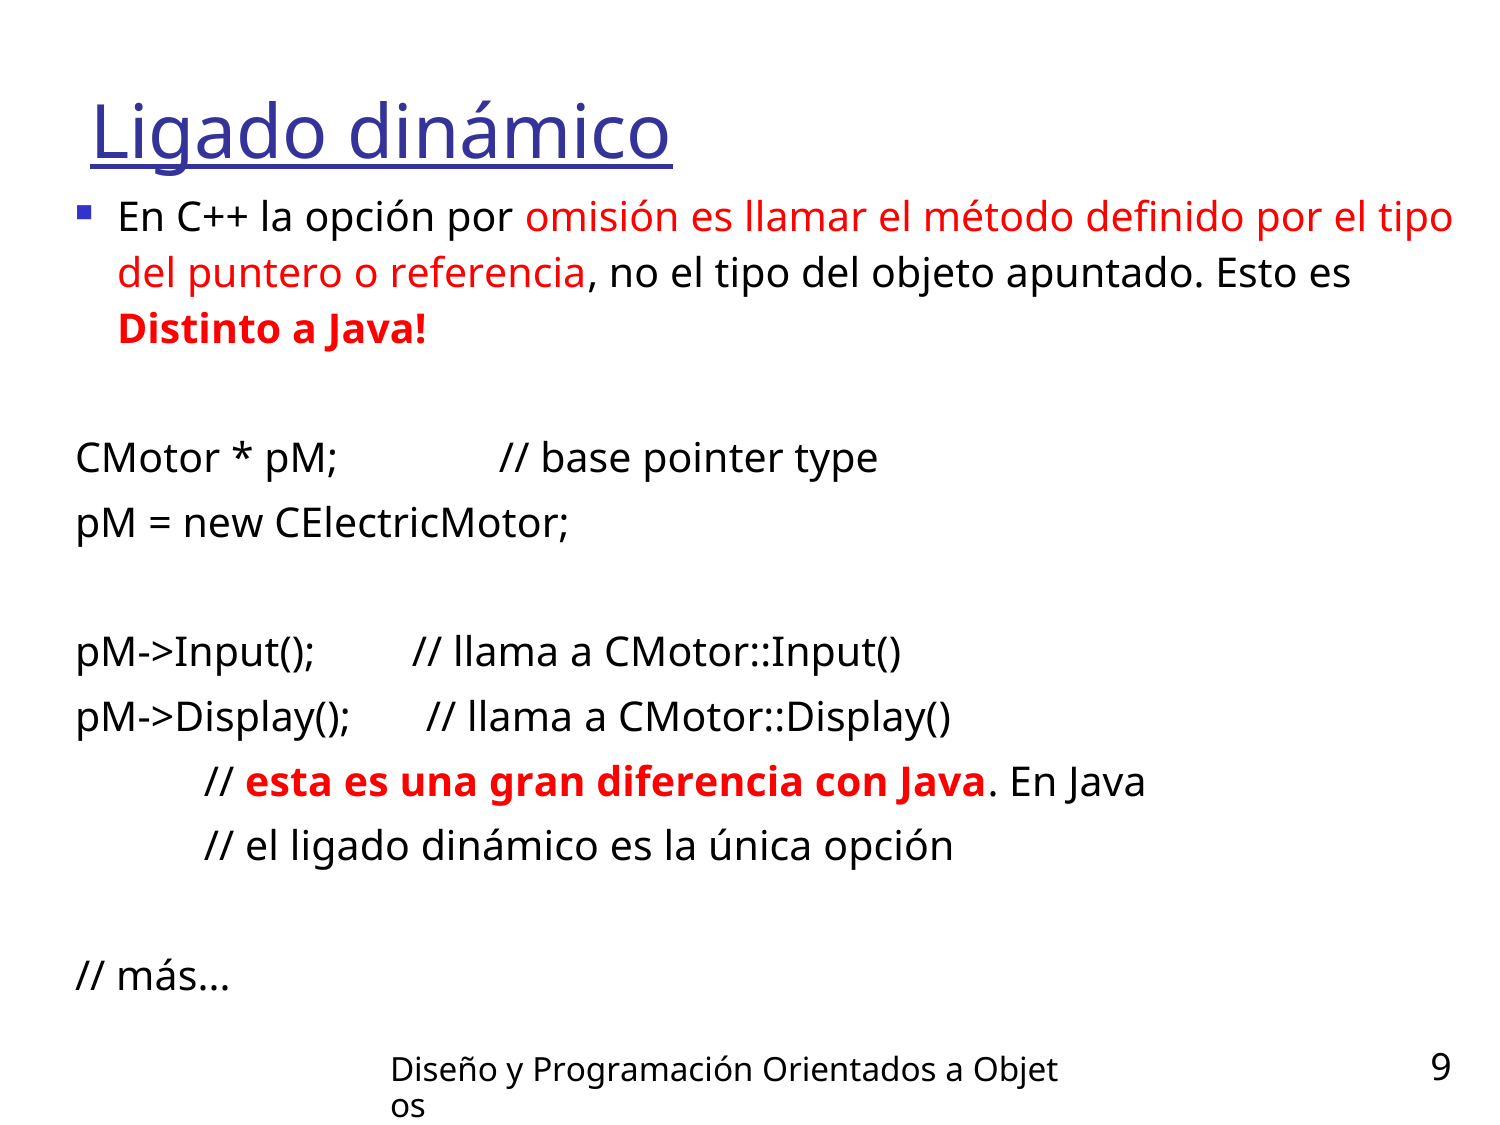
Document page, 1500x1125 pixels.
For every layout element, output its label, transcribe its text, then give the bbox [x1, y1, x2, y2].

list En C++ la opción por omisión es llamar el método definido por el tipo del puntero o referencia, no el tipo del objeto apuntado. Esto es Distinto a Java! CMotor * pM; // base pointer type pM = new CElectricMotor; pM->Input(); // llama a CMotor::Input()‏ pM->Display(); // llama a CMotor::Display()‏ // esta es una gran diferencia con Java. En Java // el ligado dinámico es la única opción // más... [75, 187, 1462, 1013]
title Ligado dinámico [75, 10, 1466, 188]
